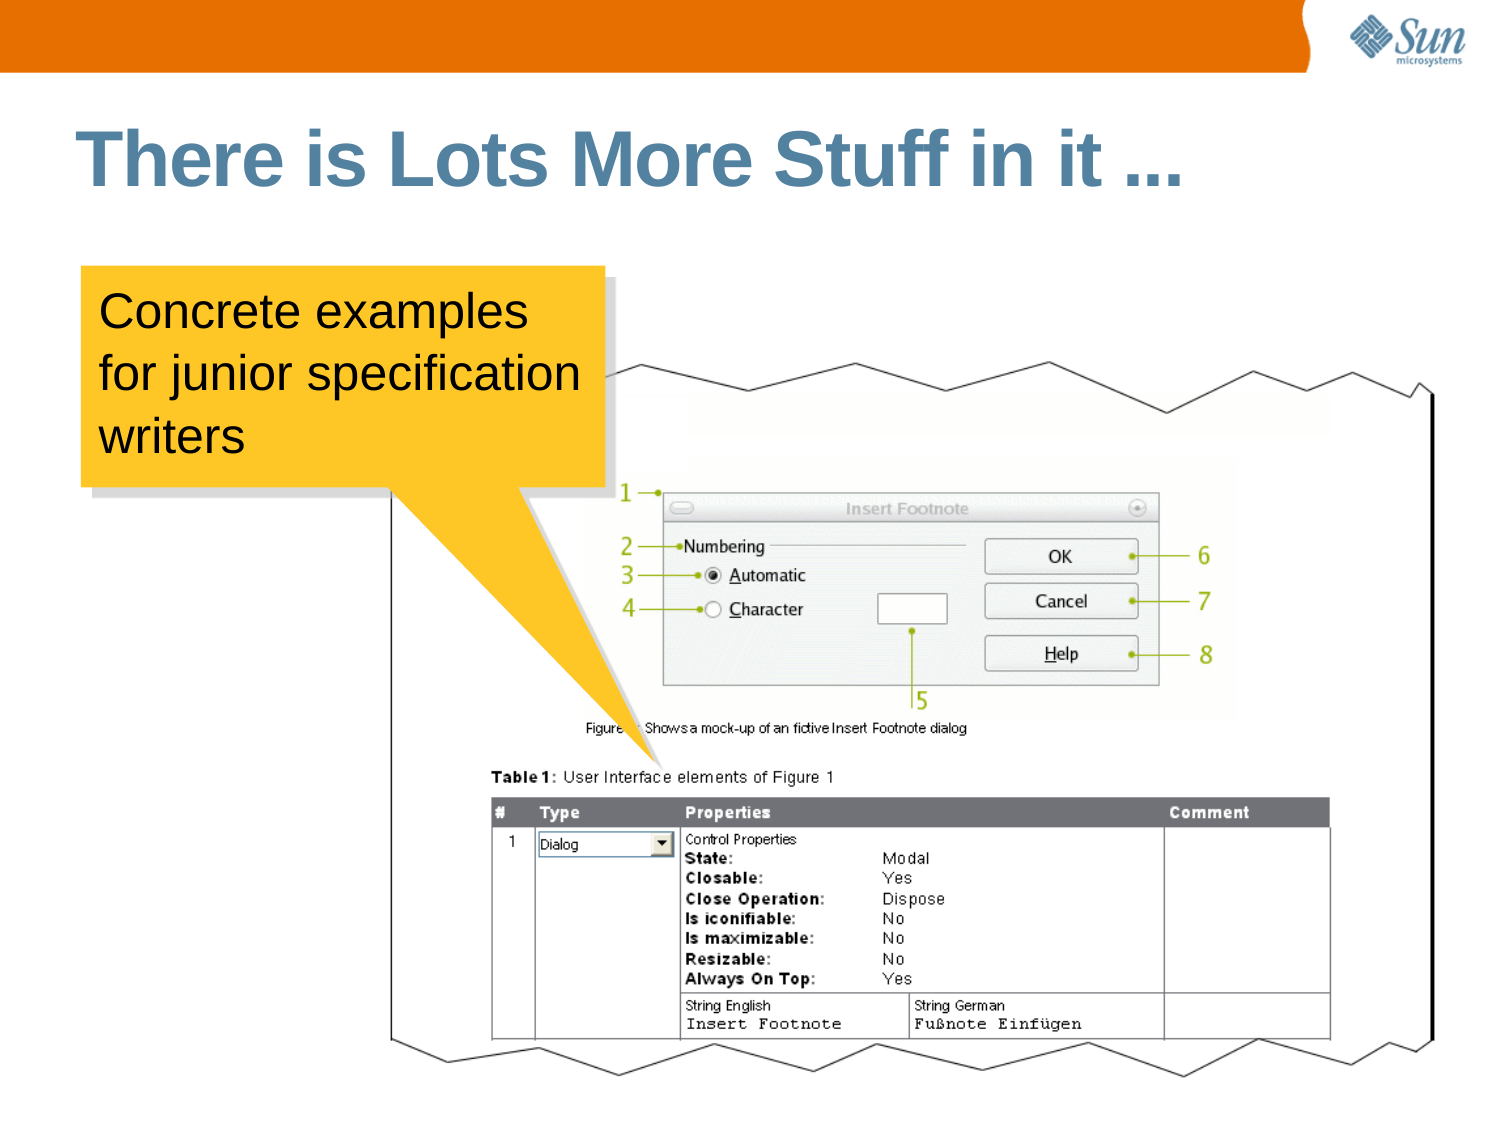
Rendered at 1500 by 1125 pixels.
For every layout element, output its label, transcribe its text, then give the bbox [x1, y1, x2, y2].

picture [0, 0, 1500, 75]
picture [383, 355, 1445, 1084]
title There is Lots More Stuff in it ... [75, 122, 1438, 228]
text_box Concrete examples for junior specification writers [80, 265, 655, 763]
